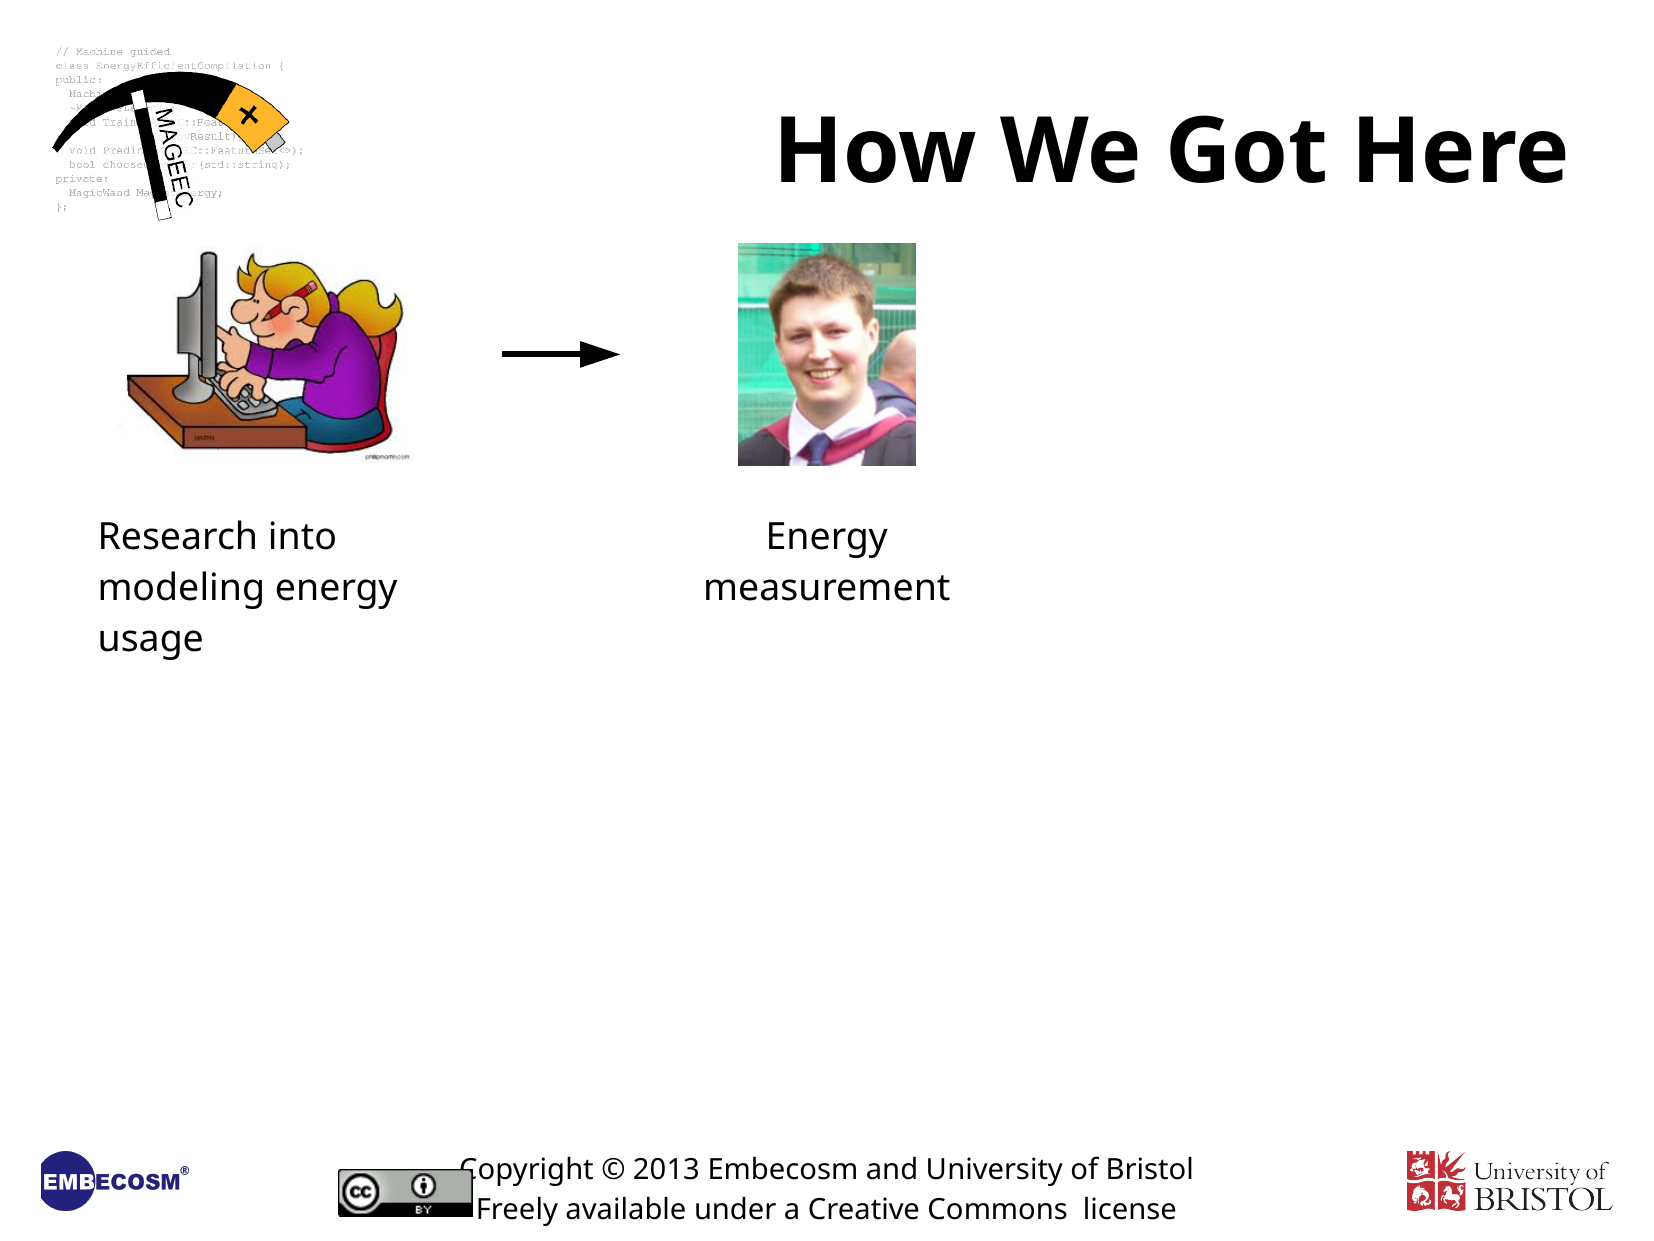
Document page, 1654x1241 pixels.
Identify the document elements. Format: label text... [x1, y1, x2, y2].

picture [338, 1169, 473, 1217]
picture [41, 1151, 189, 1211]
picture [1407, 1151, 1613, 1211]
text_box Energy measurement [651, 502, 1003, 653]
text_box Research into modeling energy usage [82, 502, 497, 614]
picture [52, 47, 302, 225]
picture [738, 243, 916, 466]
title How We Got Here [326, 61, 1571, 233]
picture [118, 246, 414, 463]
